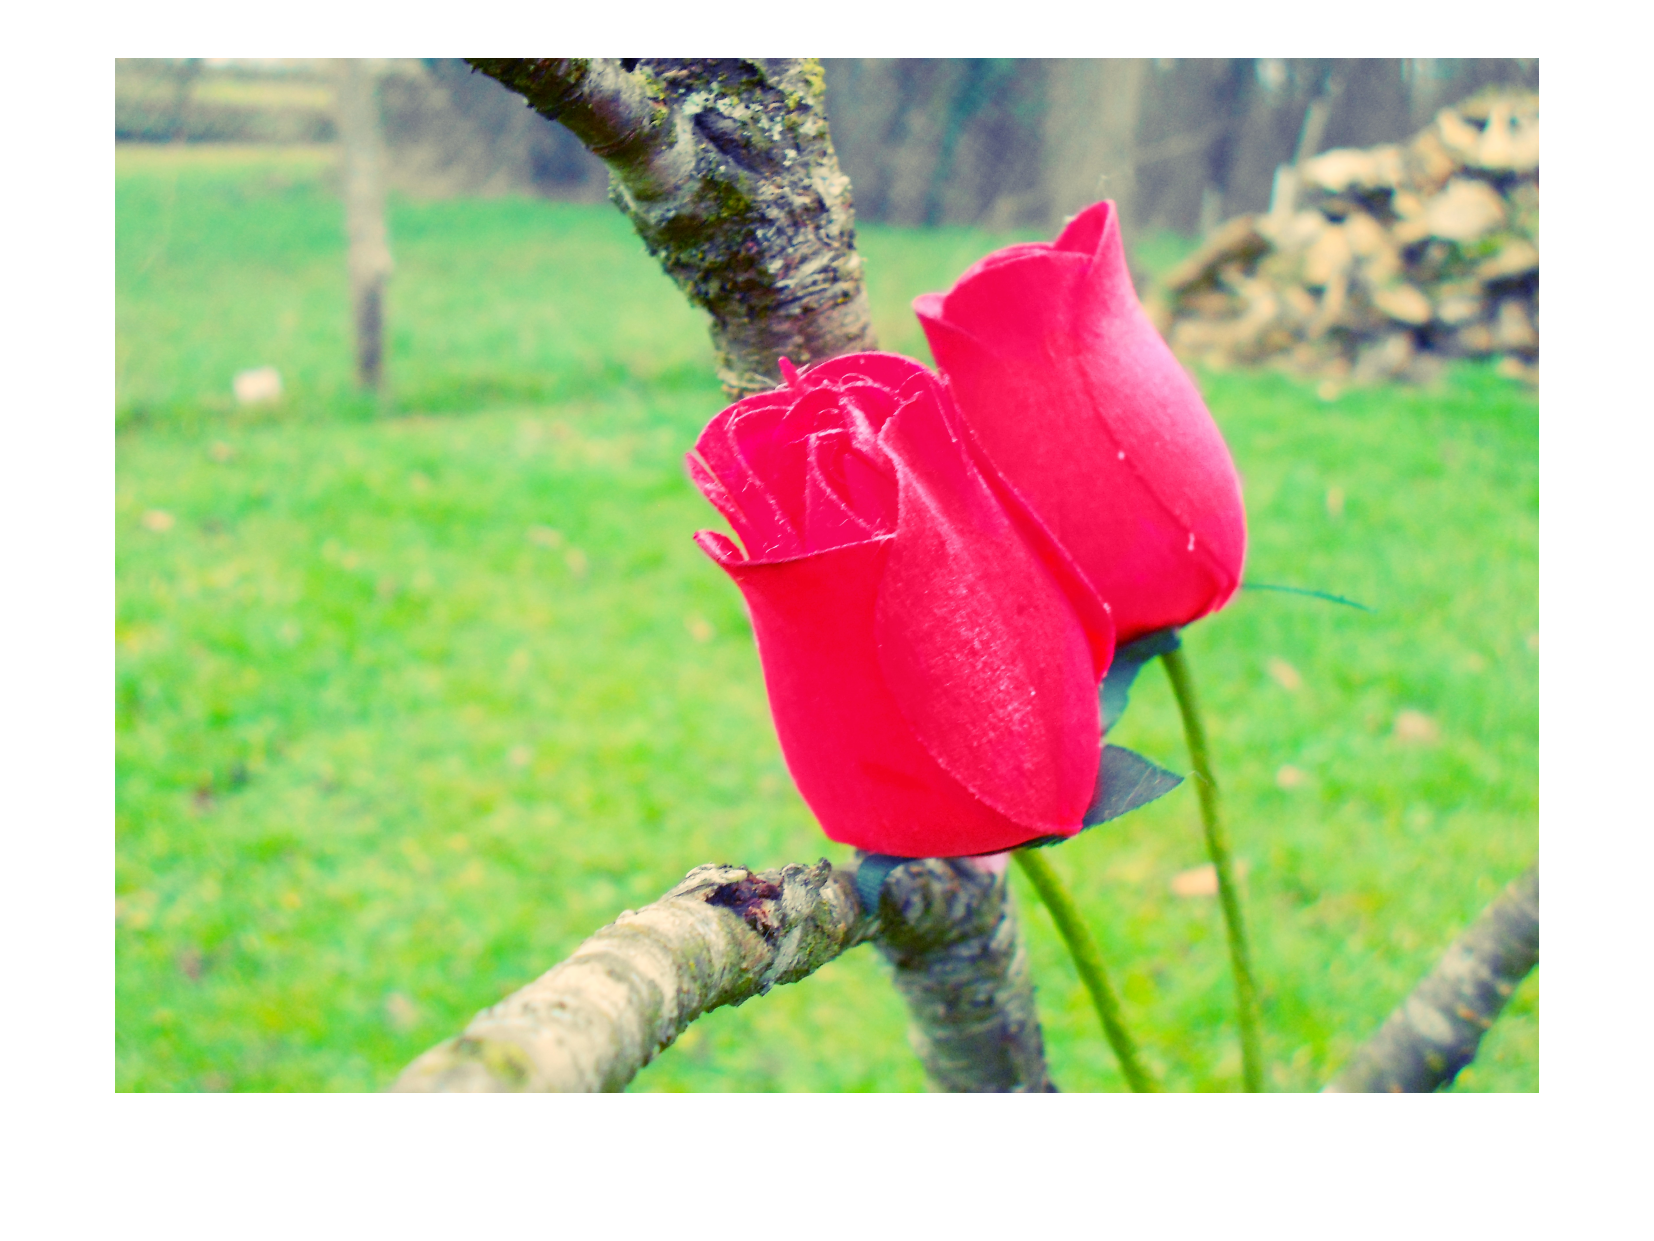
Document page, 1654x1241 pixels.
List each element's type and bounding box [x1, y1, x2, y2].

picture [115, 58, 1539, 1093]
